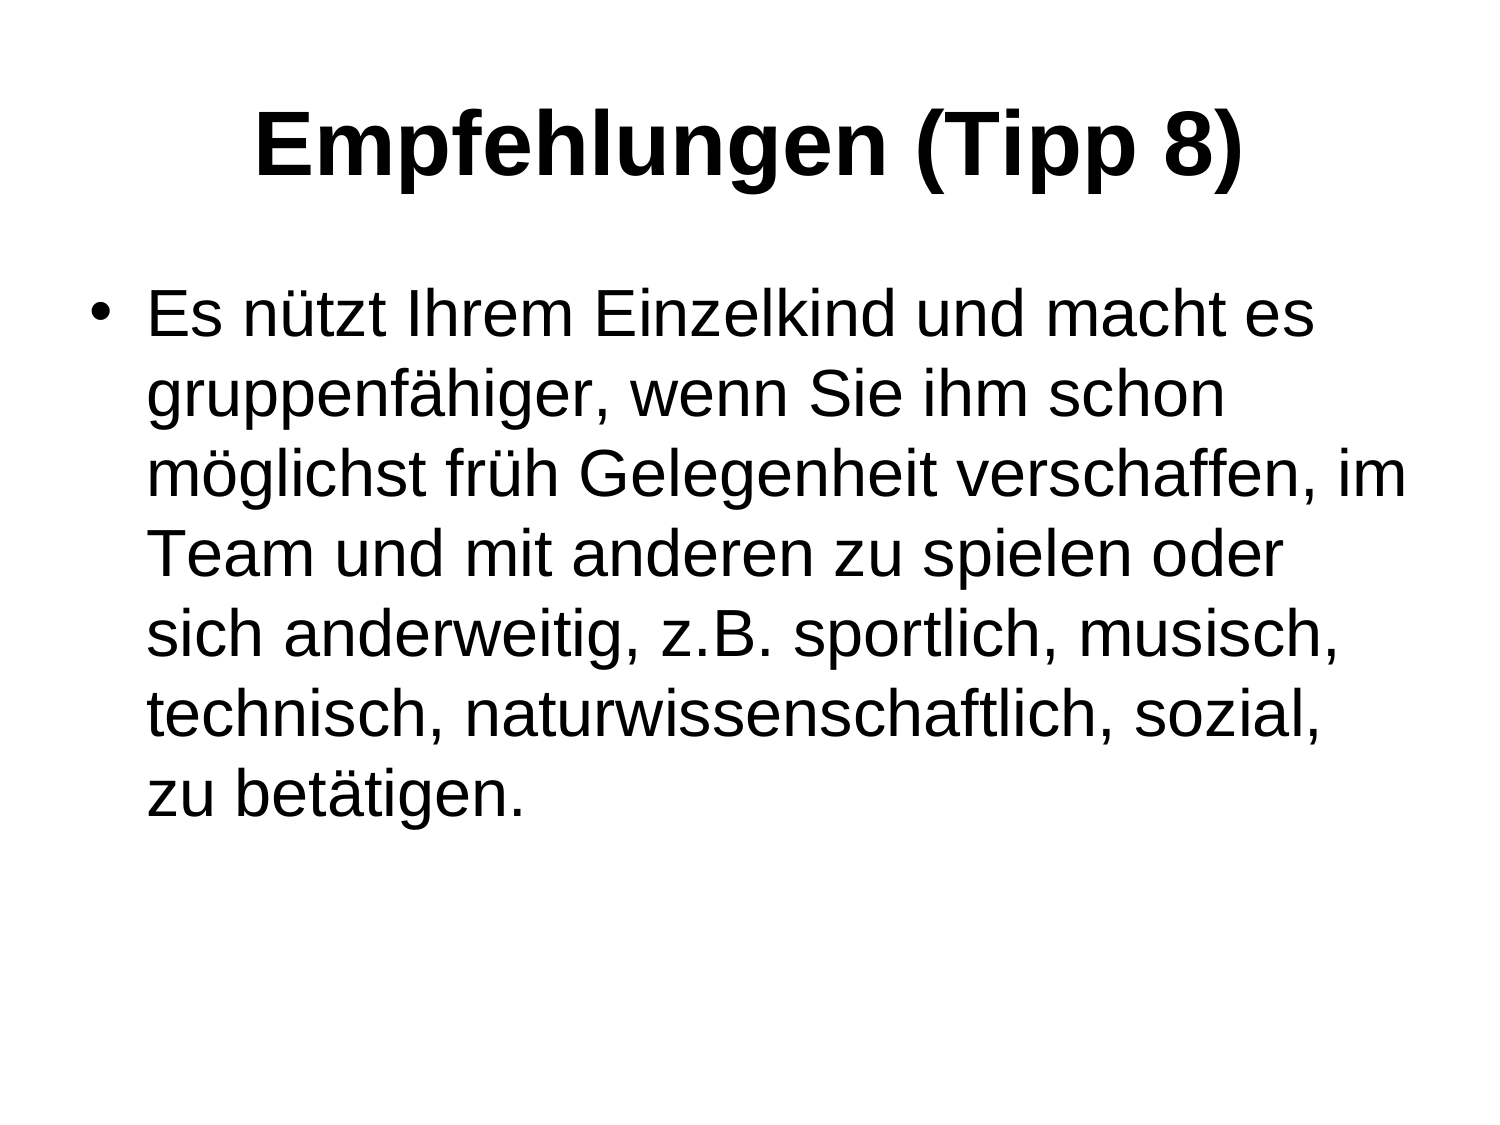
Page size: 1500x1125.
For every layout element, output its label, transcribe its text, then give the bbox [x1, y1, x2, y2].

list Es nützt Ihrem Einzelkind und macht es gruppenfähiger, wenn Sie ihm schon möglichst früh Gelegenheit verschaffen, im Team und mit anderen zu spielen oder sich anderweitig, z.B. sportlich, musisch, technisch, naturwissenschaftlich, sozial, zu betätigen. [75, 262, 1426, 1005]
title Empfehlungen (Tipp 8) [75, 45, 1426, 233]
